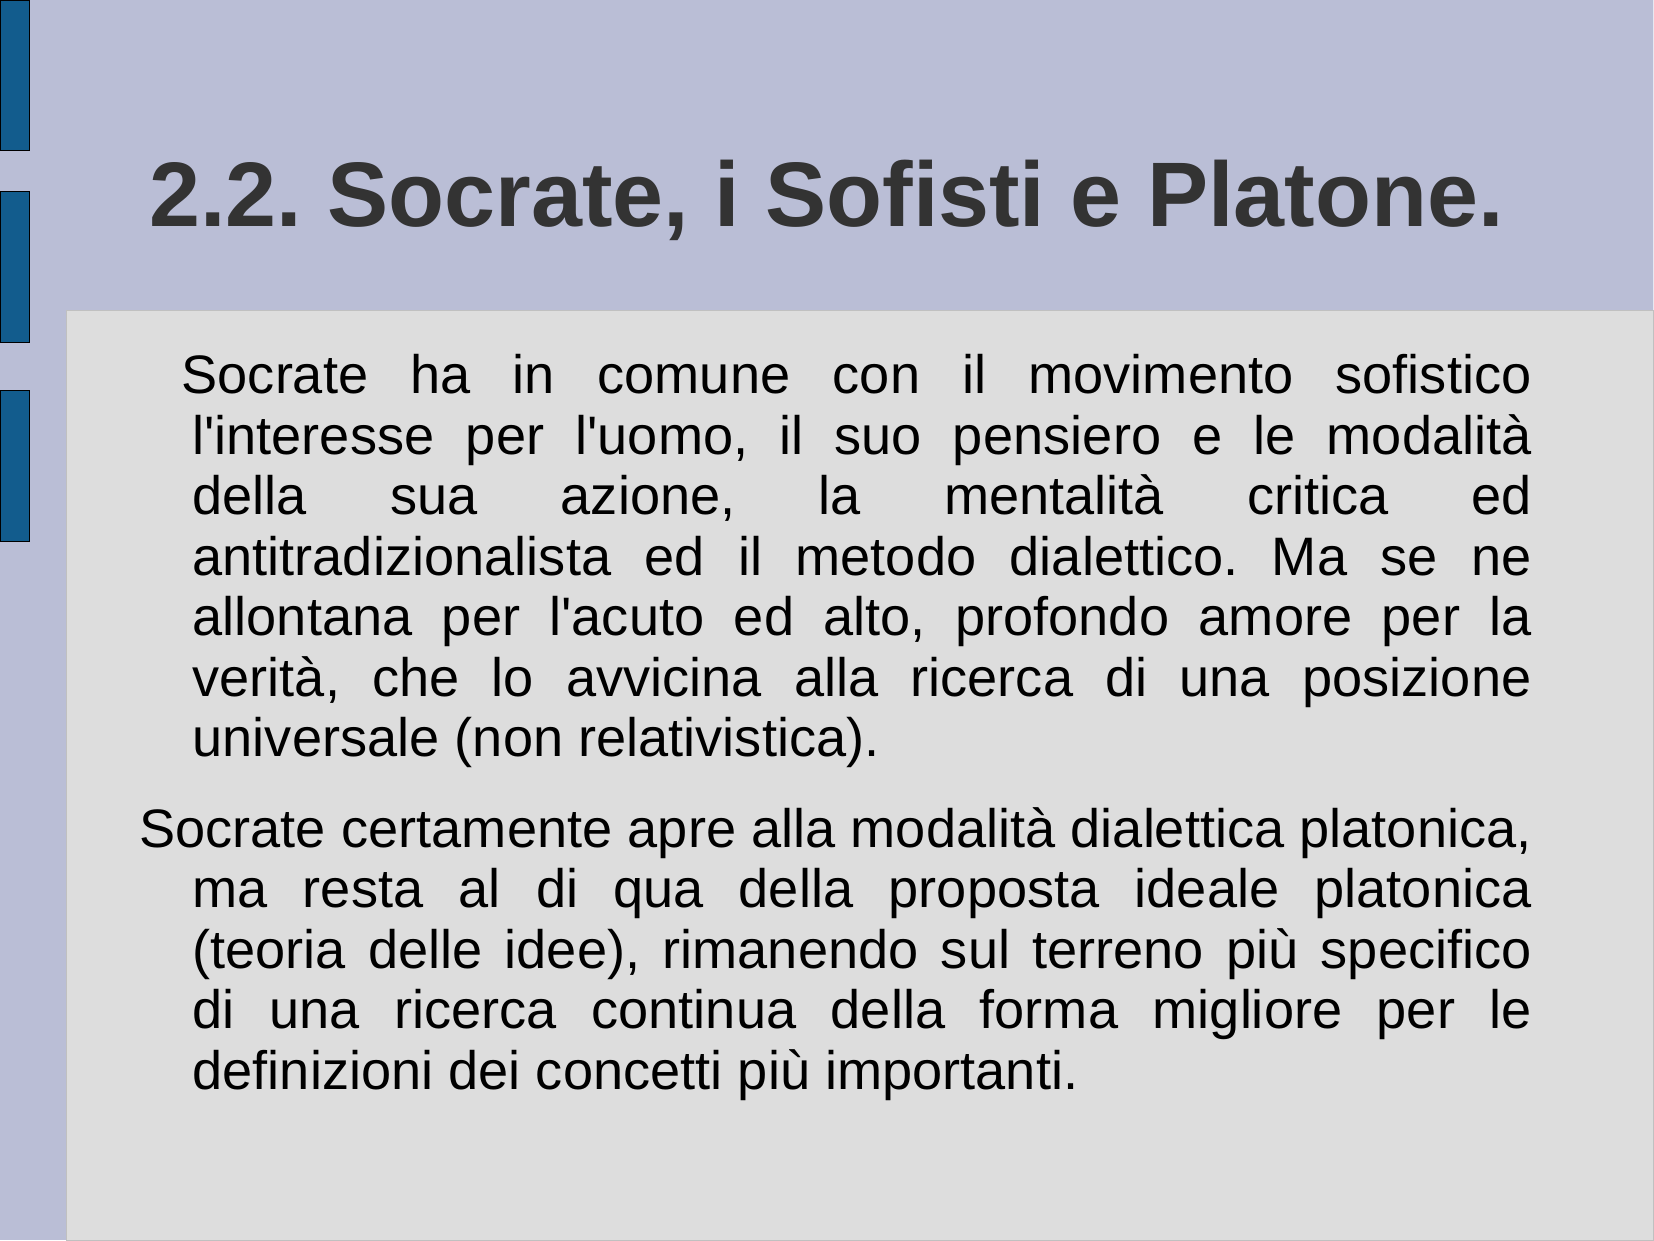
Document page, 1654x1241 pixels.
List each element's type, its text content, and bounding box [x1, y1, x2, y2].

list Socrate ha in comune con il movimento sofistico l'interesse per l'uomo, il suo pensiero e le modalità della sua azione, la mentalità critica ed antitradizionalista ed il metodo dialettico. Ma se ne allontana per l'acuto ed alto, profondo amore per la verità, che lo avvicina alla ricerca di una posizione universale (non relativistica). Socrate certamente apre alla modalità dialettica platonica, ma resta al di qua della proposta ideale platonica (teoria delle idee), rimanendo sul terreno più specifico di una ricerca continua della forma migliore per le definizioni dei concetti più importanti. [121, 344, 1534, 1127]
title 2.2. Socrate, i Sofisti e Platone. [121, 91, 1534, 299]
